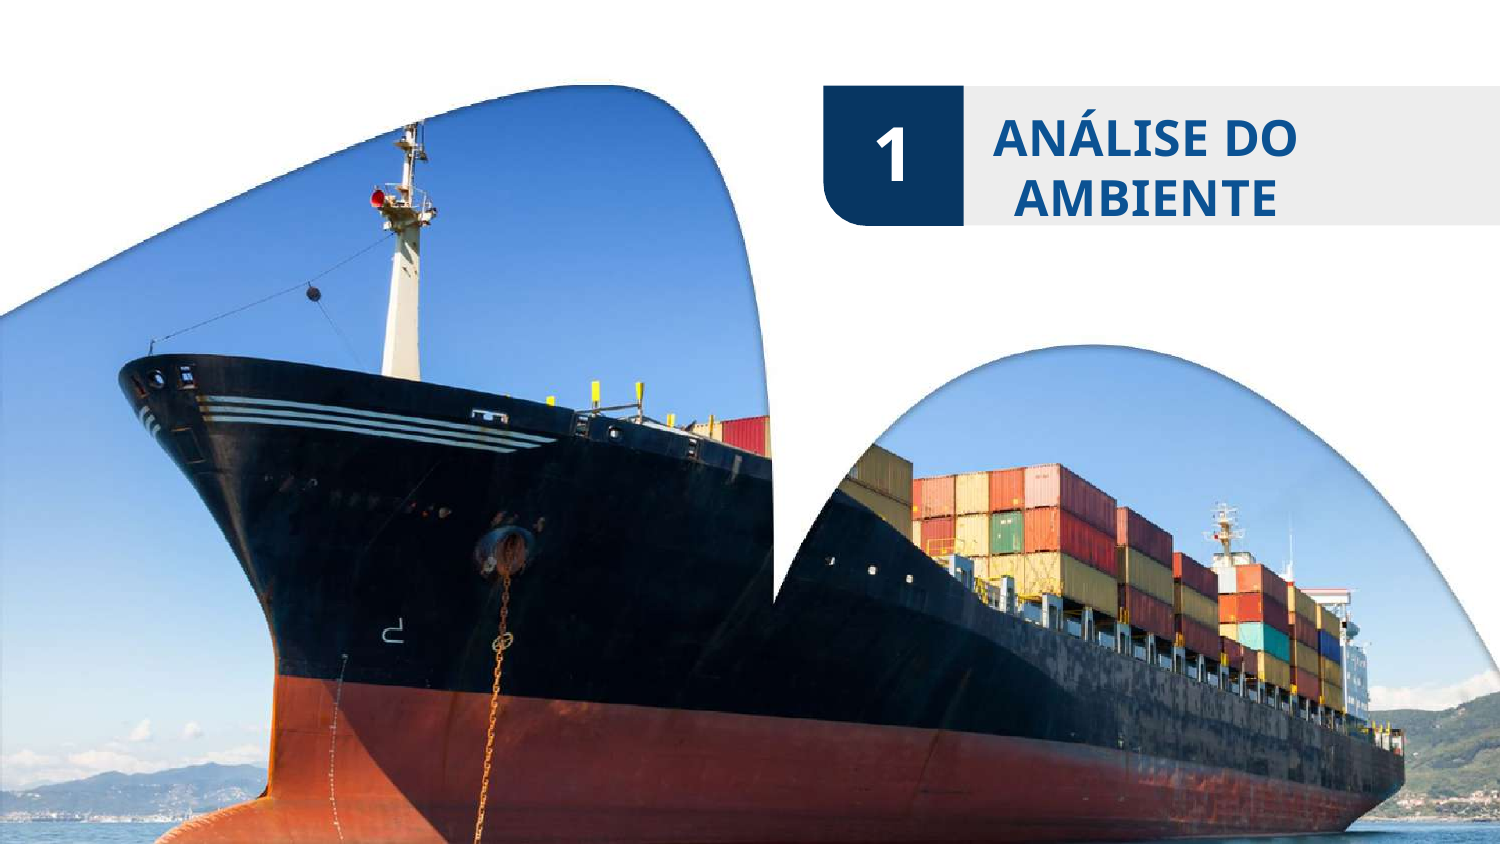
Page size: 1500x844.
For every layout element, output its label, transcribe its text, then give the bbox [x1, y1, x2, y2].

text_box [823, 85, 1500, 226]
text_box 1 [869, 104, 918, 199]
picture [0, 0, 1500, 844]
title ANÁLISE DO AMBIENTE [991, 104, 1472, 169]
